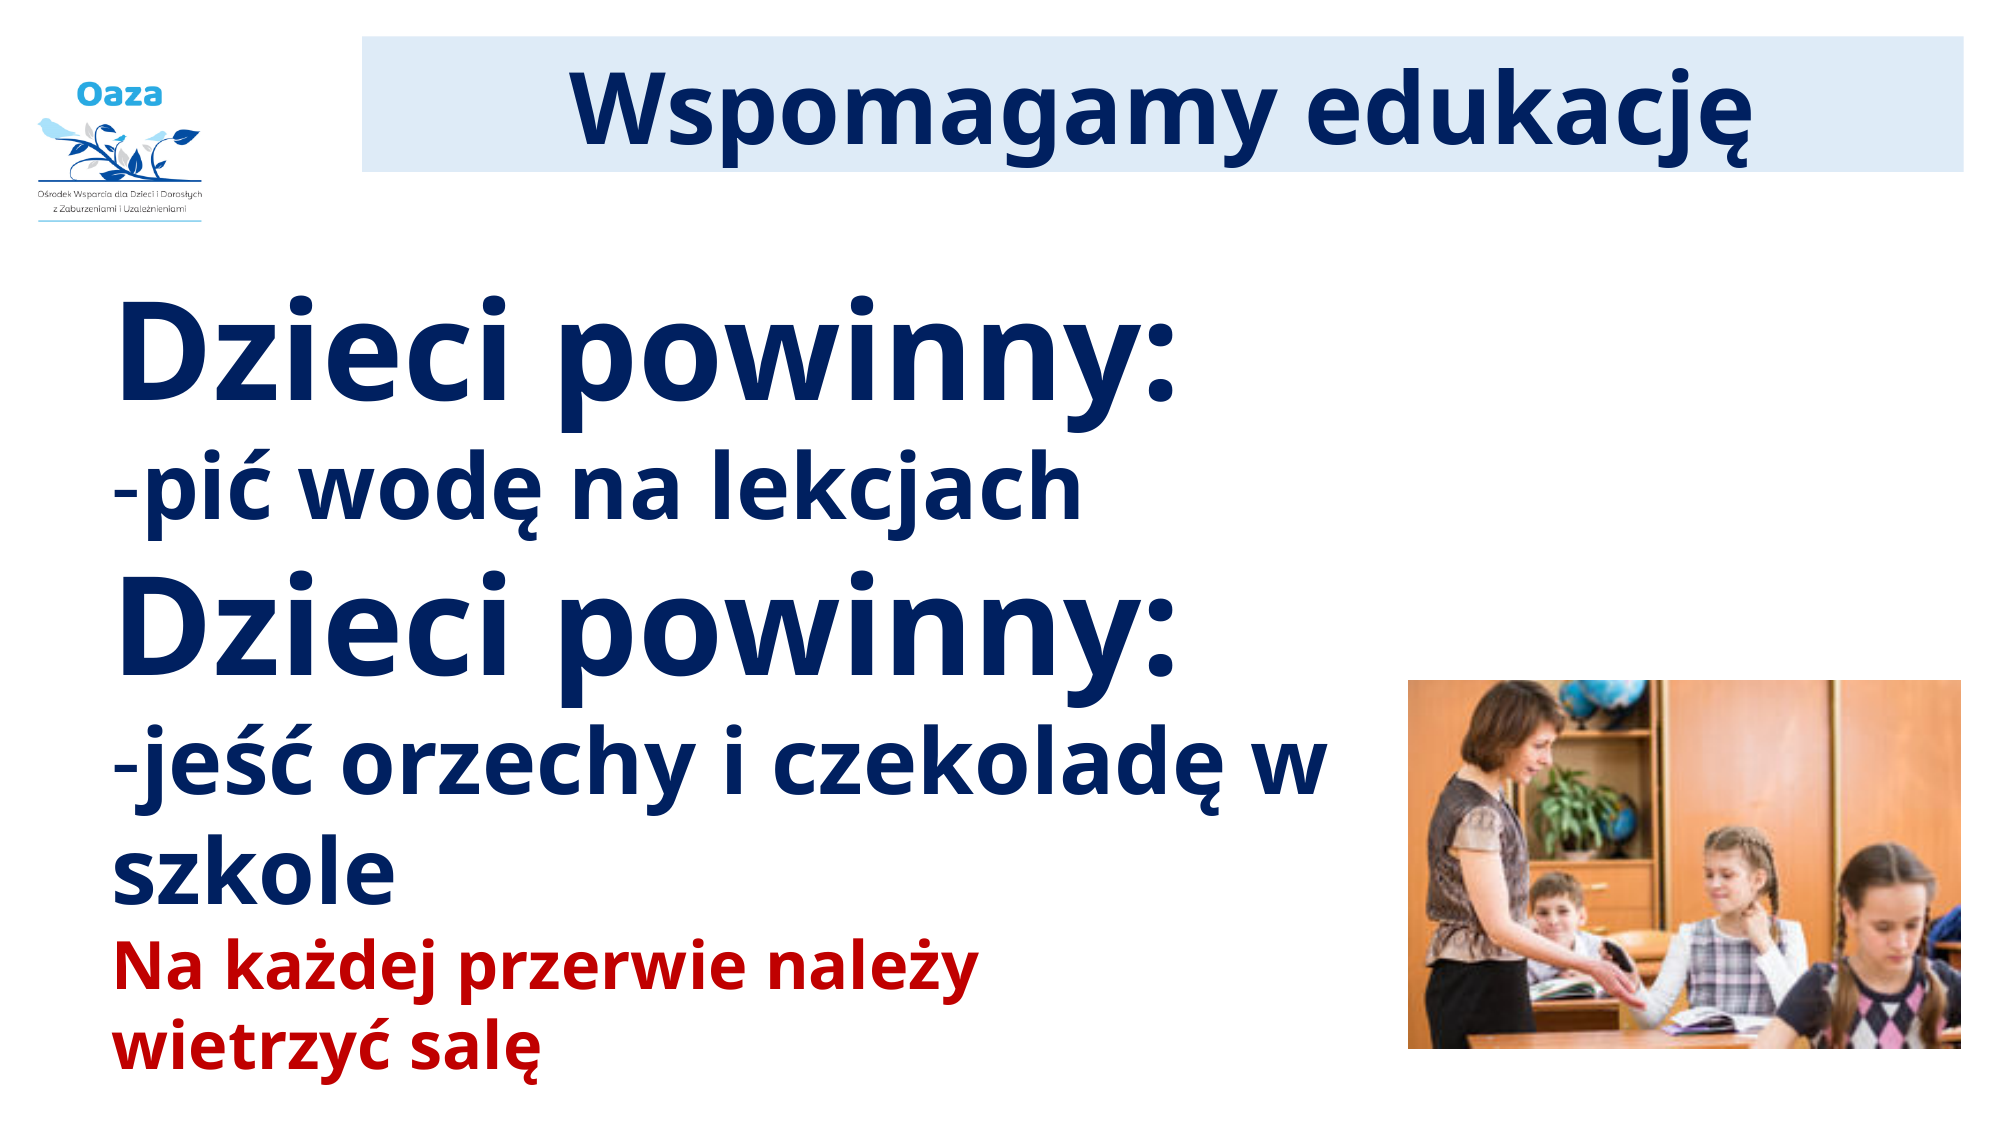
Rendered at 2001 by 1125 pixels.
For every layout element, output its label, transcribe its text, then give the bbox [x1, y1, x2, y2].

text_box Dzieci powinny: pić wodę na lekcjach Dzieci powinny: jeść orzechy i czekoladę w szkole Na każdej przerwie należy wietrzyć salę [96, 255, 1409, 1125]
picture [1408, 680, 1961, 1049]
text_box Wspomagamy edukację [362, 36, 1964, 172]
picture [36, 56, 203, 223]
